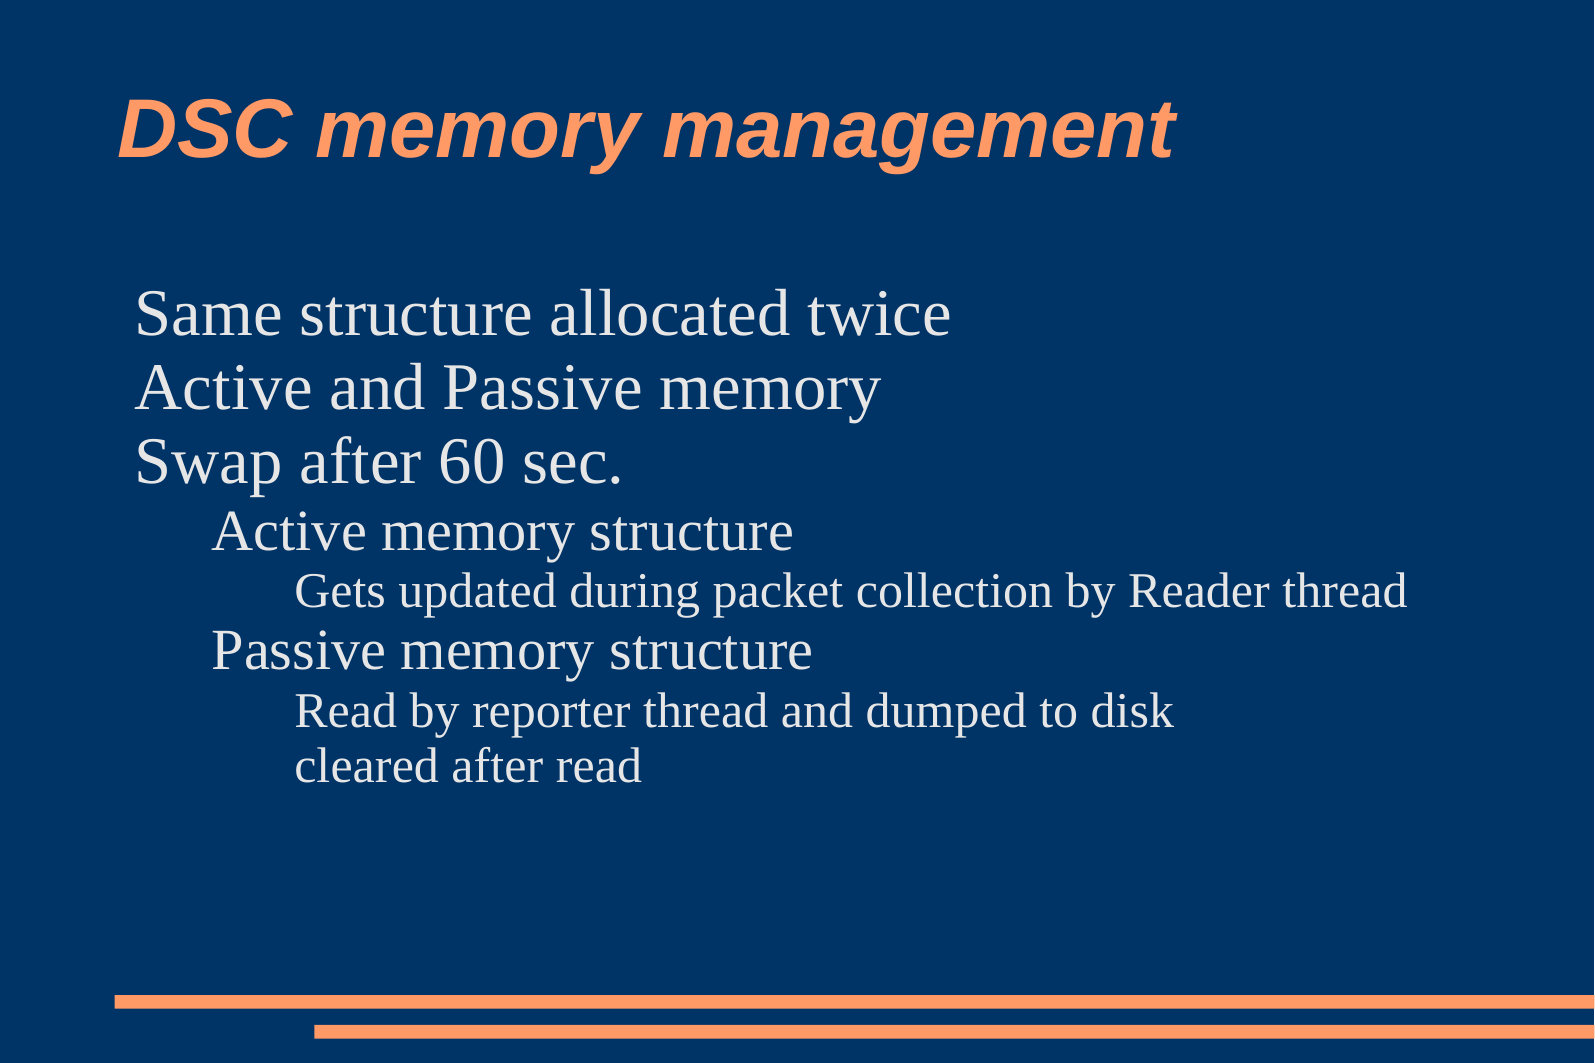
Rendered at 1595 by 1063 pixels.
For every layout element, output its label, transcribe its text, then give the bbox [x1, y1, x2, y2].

title DSC memory management [117, 39, 1479, 218]
list Same structure allocated twice Active and Passive memory Swap after 60 sec. Active memory structure Gets updated during packet collection by Reader thread Passive memory structure Read by reporter thread and dumped to disk cleared after read [117, 276, 1505, 971]
